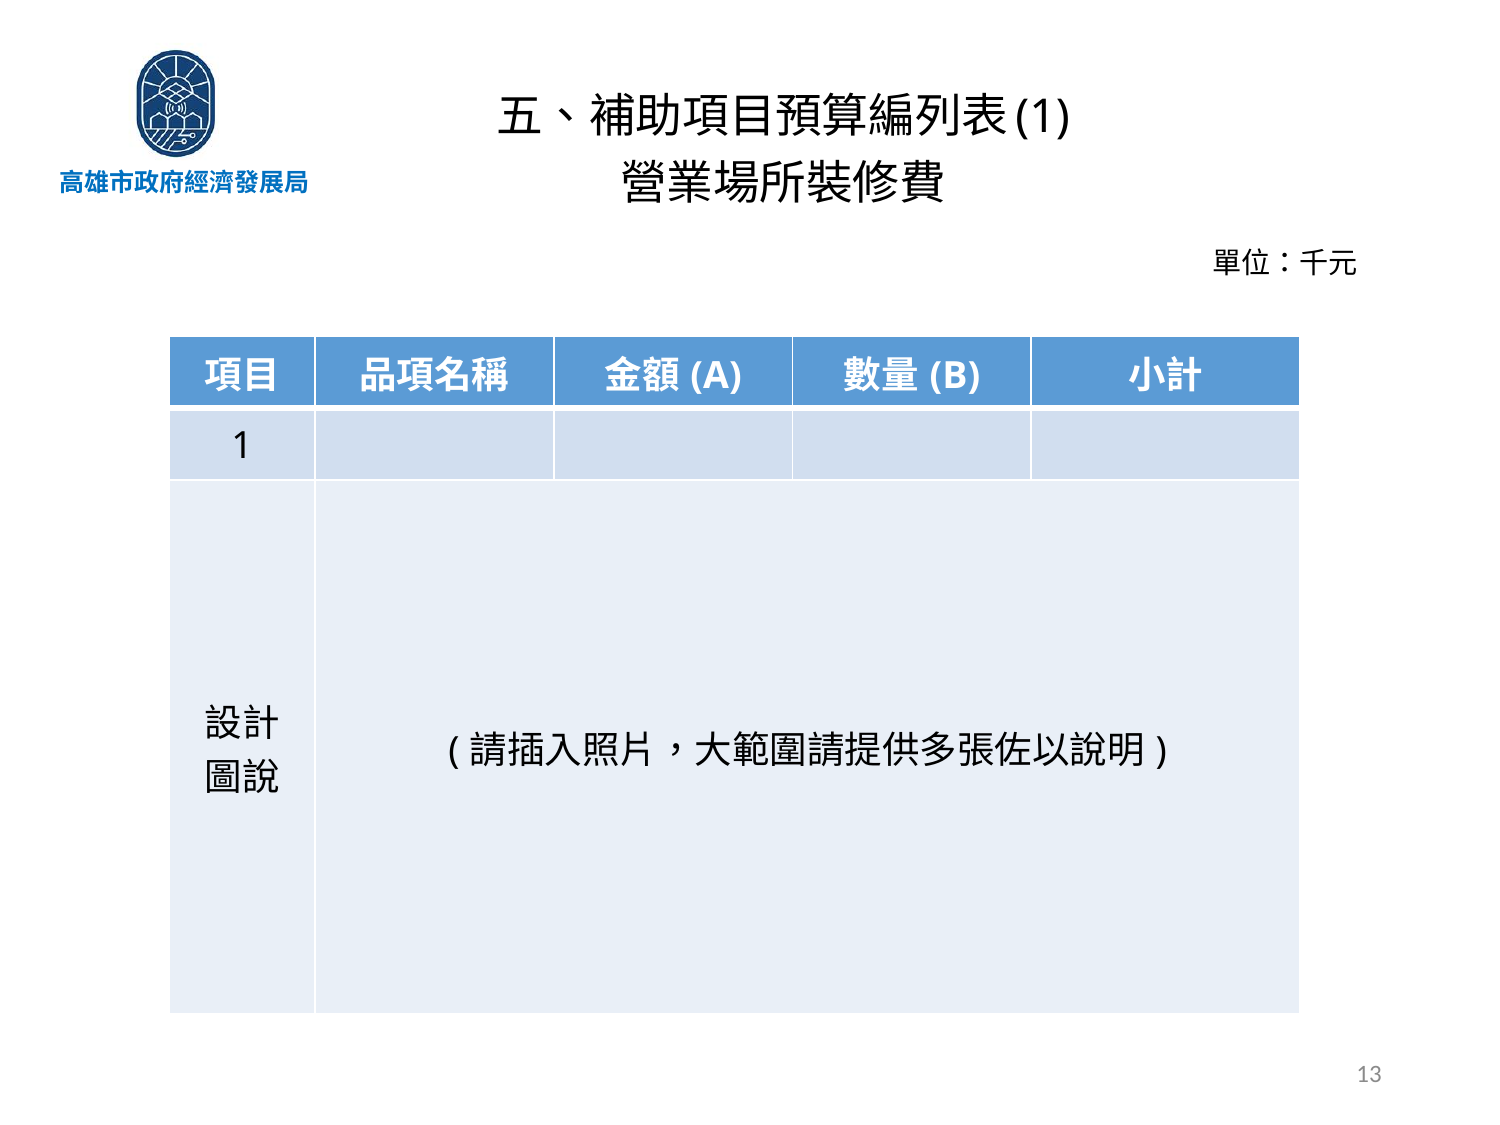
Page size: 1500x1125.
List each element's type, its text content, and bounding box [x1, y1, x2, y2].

table_header 品項名稱 [316, 337, 553, 405]
table_header 小計 [1032, 337, 1299, 405]
table_header 項目 [170, 337, 314, 405]
table_cell 1 [170, 411, 314, 479]
table_header 數量(B) [793, 337, 1030, 405]
table_header 金額(A) [555, 337, 792, 405]
table_cell [793, 411, 1030, 479]
table_cell 設計 圖說 [170, 481, 314, 1013]
table_cell [1032, 411, 1299, 479]
table_cell (請插入照片，大範圍請提供多張佐以說明) [316, 481, 1299, 1013]
text_box 五、補助項目預算編列表(1) 營業場所裝修費 [108, 70, 1459, 222]
picture [103, 30, 248, 174]
text_box 單位：千元 [1197, 236, 1500, 287]
slide_number <編號> [1059, 1042, 1397, 1103]
table_cell [555, 411, 792, 479]
table_cell [316, 411, 553, 479]
